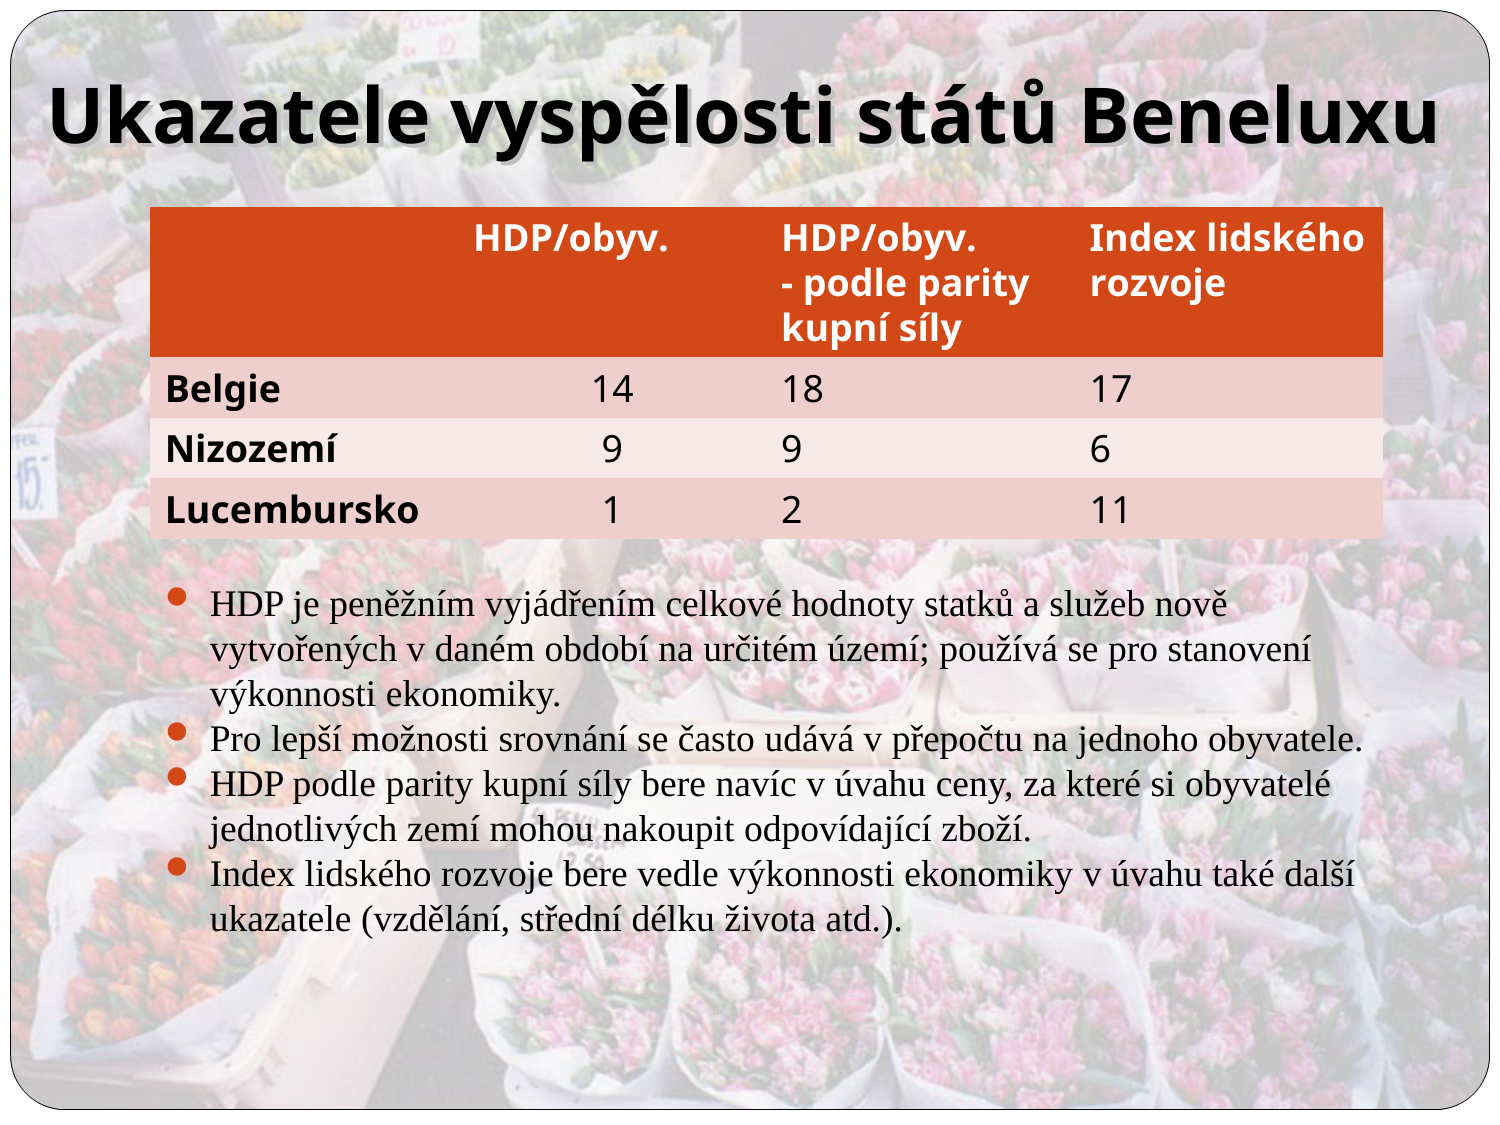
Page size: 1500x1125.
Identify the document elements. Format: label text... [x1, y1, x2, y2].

table_header HDP/obyv. [458, 207, 766, 357]
table_header Index lidského rozvoje [1075, 207, 1383, 357]
table_cell 14 [458, 357, 766, 418]
table_cell 2 [766, 478, 1075, 539]
table_cell Lucembursko [150, 478, 458, 539]
table_header HDP/obyv. - podle parity kupní síly [766, 207, 1075, 357]
table_cell 6 [1075, 418, 1383, 478]
title Ukazatele vyspělosti států Beneluxu [11, 35, 1477, 174]
table_cell Nizozemí [150, 418, 458, 478]
table_cell 17 [1075, 357, 1383, 418]
table_cell 11 [1075, 478, 1383, 539]
picture [9, 9, 1491, 1111]
table_cell 9 [458, 418, 766, 478]
table_cell 18 [766, 357, 1075, 418]
table_cell Belgie [150, 357, 458, 418]
table_cell 1 [458, 478, 766, 539]
list HDP je peněžním vyjádřením celkové hodnoty statků a služeb nově vytvořených v daném období na určitém území; používá se pro stanovení výkonnosti ekonomiky. Pro lepší možnosti srovnání se často udává v přepočtu na jednoho obyvatele. HDP podle parity kupní síly bere navíc v úvahu ceny, za které si obyvatelé jednotlivých zemí mohou nakoupit odpovídající zboží. Index lidského rozvoje bere vedle výkonnosti ekonomiky v úvahu také další ukazatele (vzdělání, střední délku života atd.). [150, 571, 1426, 997]
table_header [150, 207, 458, 357]
table_cell 9 [766, 418, 1075, 478]
